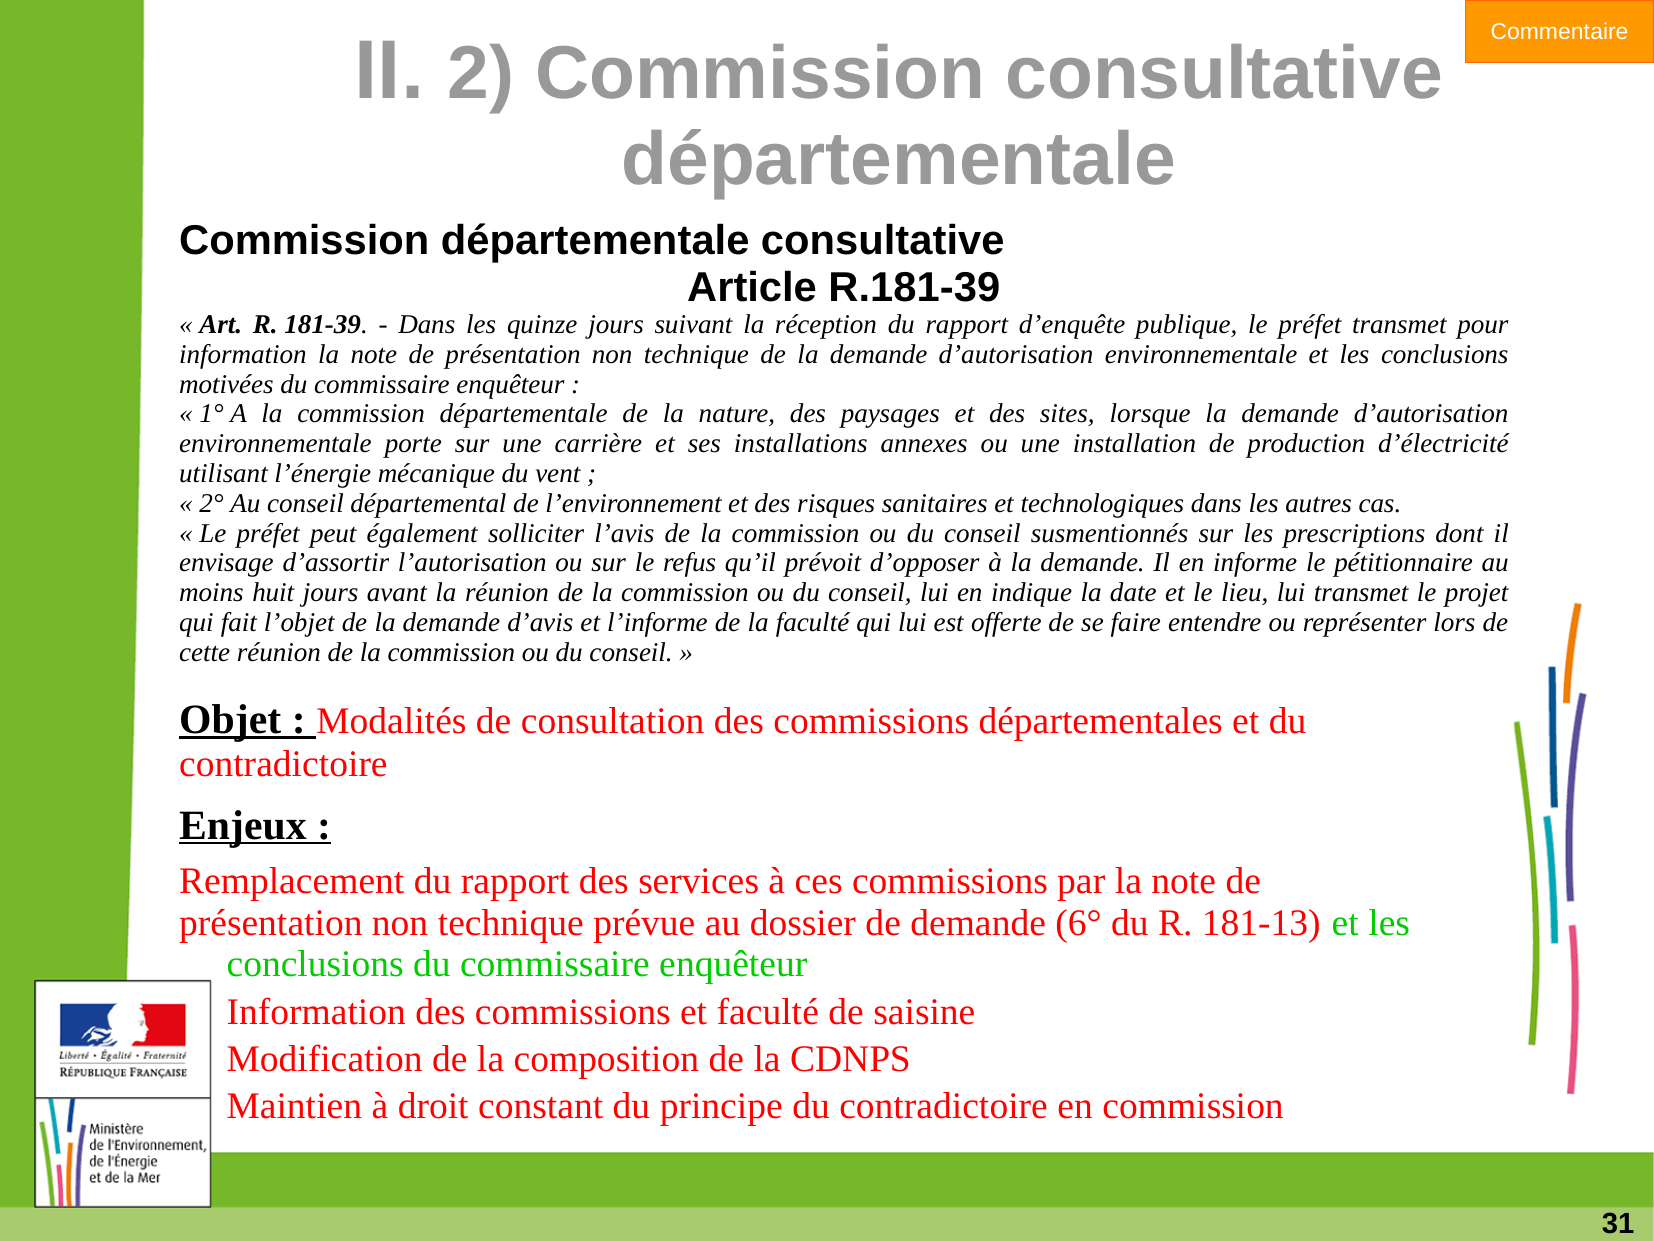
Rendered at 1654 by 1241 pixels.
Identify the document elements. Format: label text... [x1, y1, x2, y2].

text_box Commentaire [1465, 0, 1654, 63]
title II. 2) Commission consultative départementale [123, 23, 1654, 201]
list Commission départementale consultative Article R.181-39 « Art. R. 181-39. - Dans les quinze jours suivant la réception du rapport d’enquête publique, le préfet transmet pour information la note de présentation non technique de la demande d’autorisation environnementale et les conclusions motivées du commissaire enquêteur : « 1° A la commission départementale de la nature, des paysages et des sites, lorsque la demande d’autorisation environnementale porte sur une carrière et ses installations annexes ou une installation de production d’électricité utilisant l’énergie mécanique du vent ; « 2° Au conseil départemental de l’environnement et des risques sanitaires et technologiques dans les autres cas. « Le préfet peut également solliciter l’avis de la commission ou du conseil susmentionnés sur les prescriptions dont il envisage d’assortir l’autorisation ou sur le refus qu’il prévoit d’opposer à la demande. Il en informe le pétitionnaire au moins huit jours avant la réunion de la commission ou du conseil, lui en indique la date et le lieu, lui transmet le projet qui fait l’objet de la demande d’avis et l’informe de la faculté qui lui est offerte de se faire entendre ou représenter lors de cette réunion de la commission ou du conseil. » Objet : Modalités de consultation des commissions départementales et du contradictoire Enjeux : Remplacement du rapport des services à ces commissions par la note de présentation non technique prévue au dossier de demande (6° du R. 181-13) et les conclusions du commissaire enquêteur Information des commissions et faculté de saisine Modification de la composition de la CDNPS Maintien à droit constant du principe du contradictoire en commission [179, 216, 1509, 1150]
picture [0, 0, 1654, 1241]
